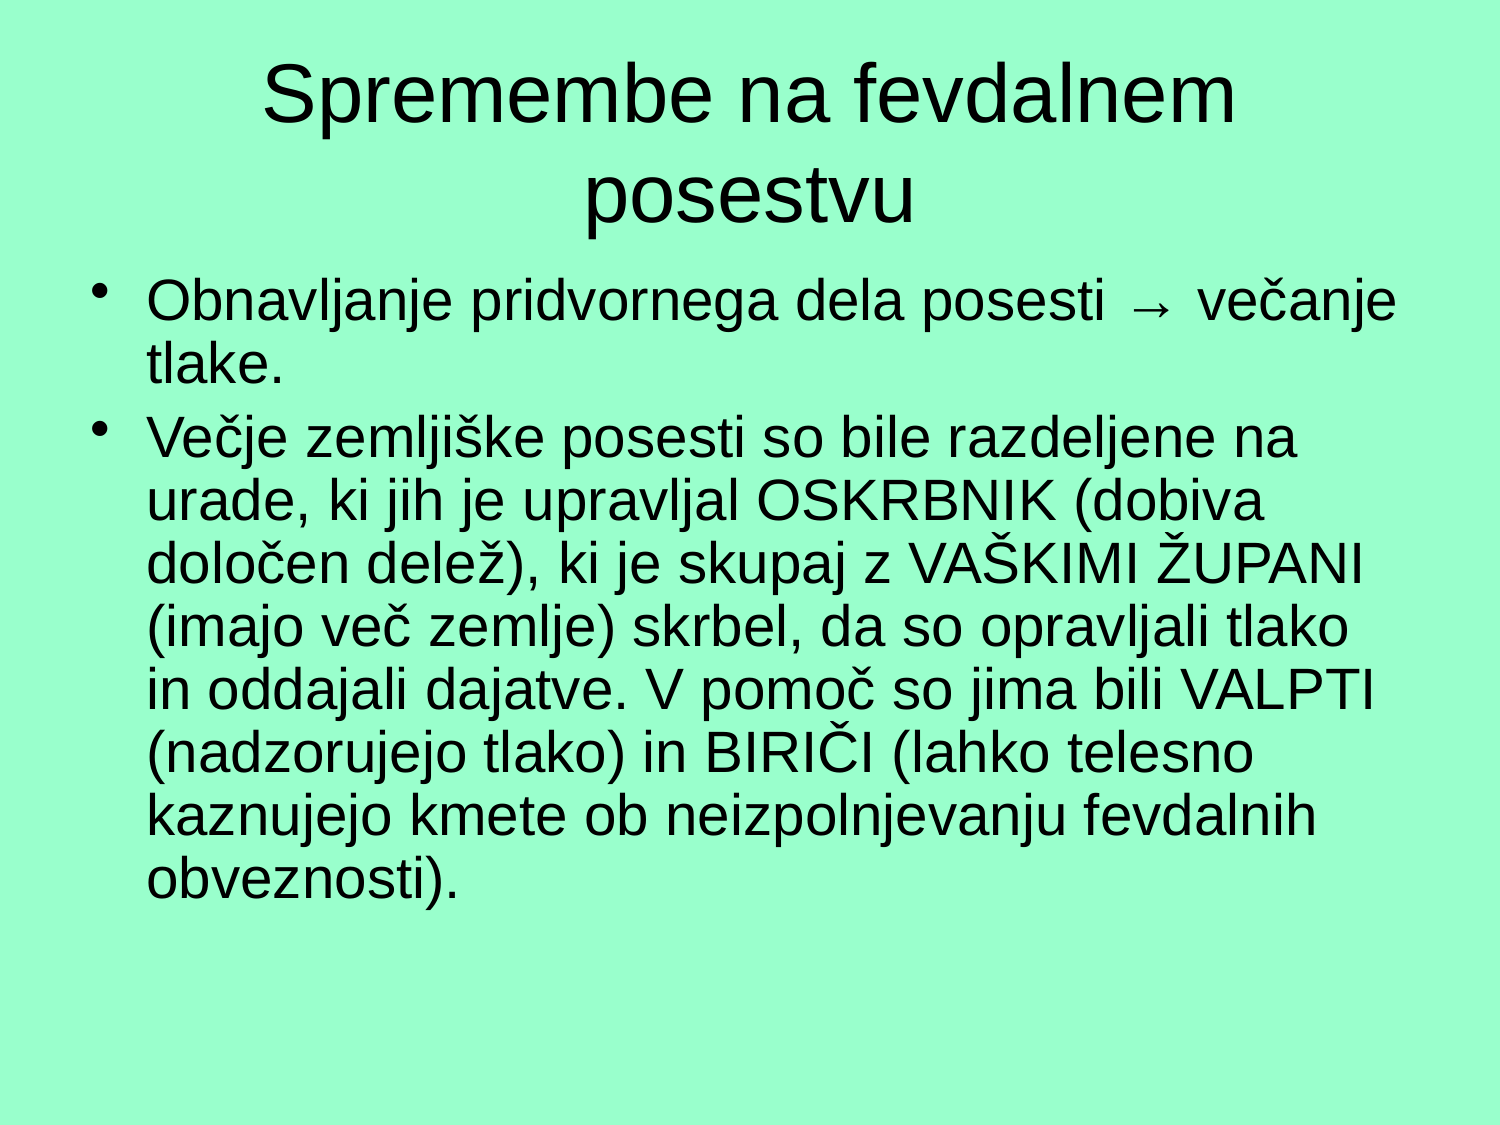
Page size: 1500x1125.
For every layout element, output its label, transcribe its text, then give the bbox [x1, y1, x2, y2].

title Spremembe na fevdalnem posestvu [75, 45, 1425, 233]
list Obnavljanje pridvornega dela posesti → večanje tlake. Večje zemljiške posesti so bile razdeljene na urade, ki jih je upravljal OSKRBNIK (dobiva določen delež), ki je skupaj z VAŠKIMI ŽUPANI (imajo več zemlje) skrbel, da so opravljali tlako in oddajali dajatve. V pomoč so jima bili VALPTI (nadzorujejo tlako) in BIRIČI (lahko telesno kaznujejo kmete ob neizpolnjevanju fevdalnih obveznosti). [75, 262, 1425, 1005]
